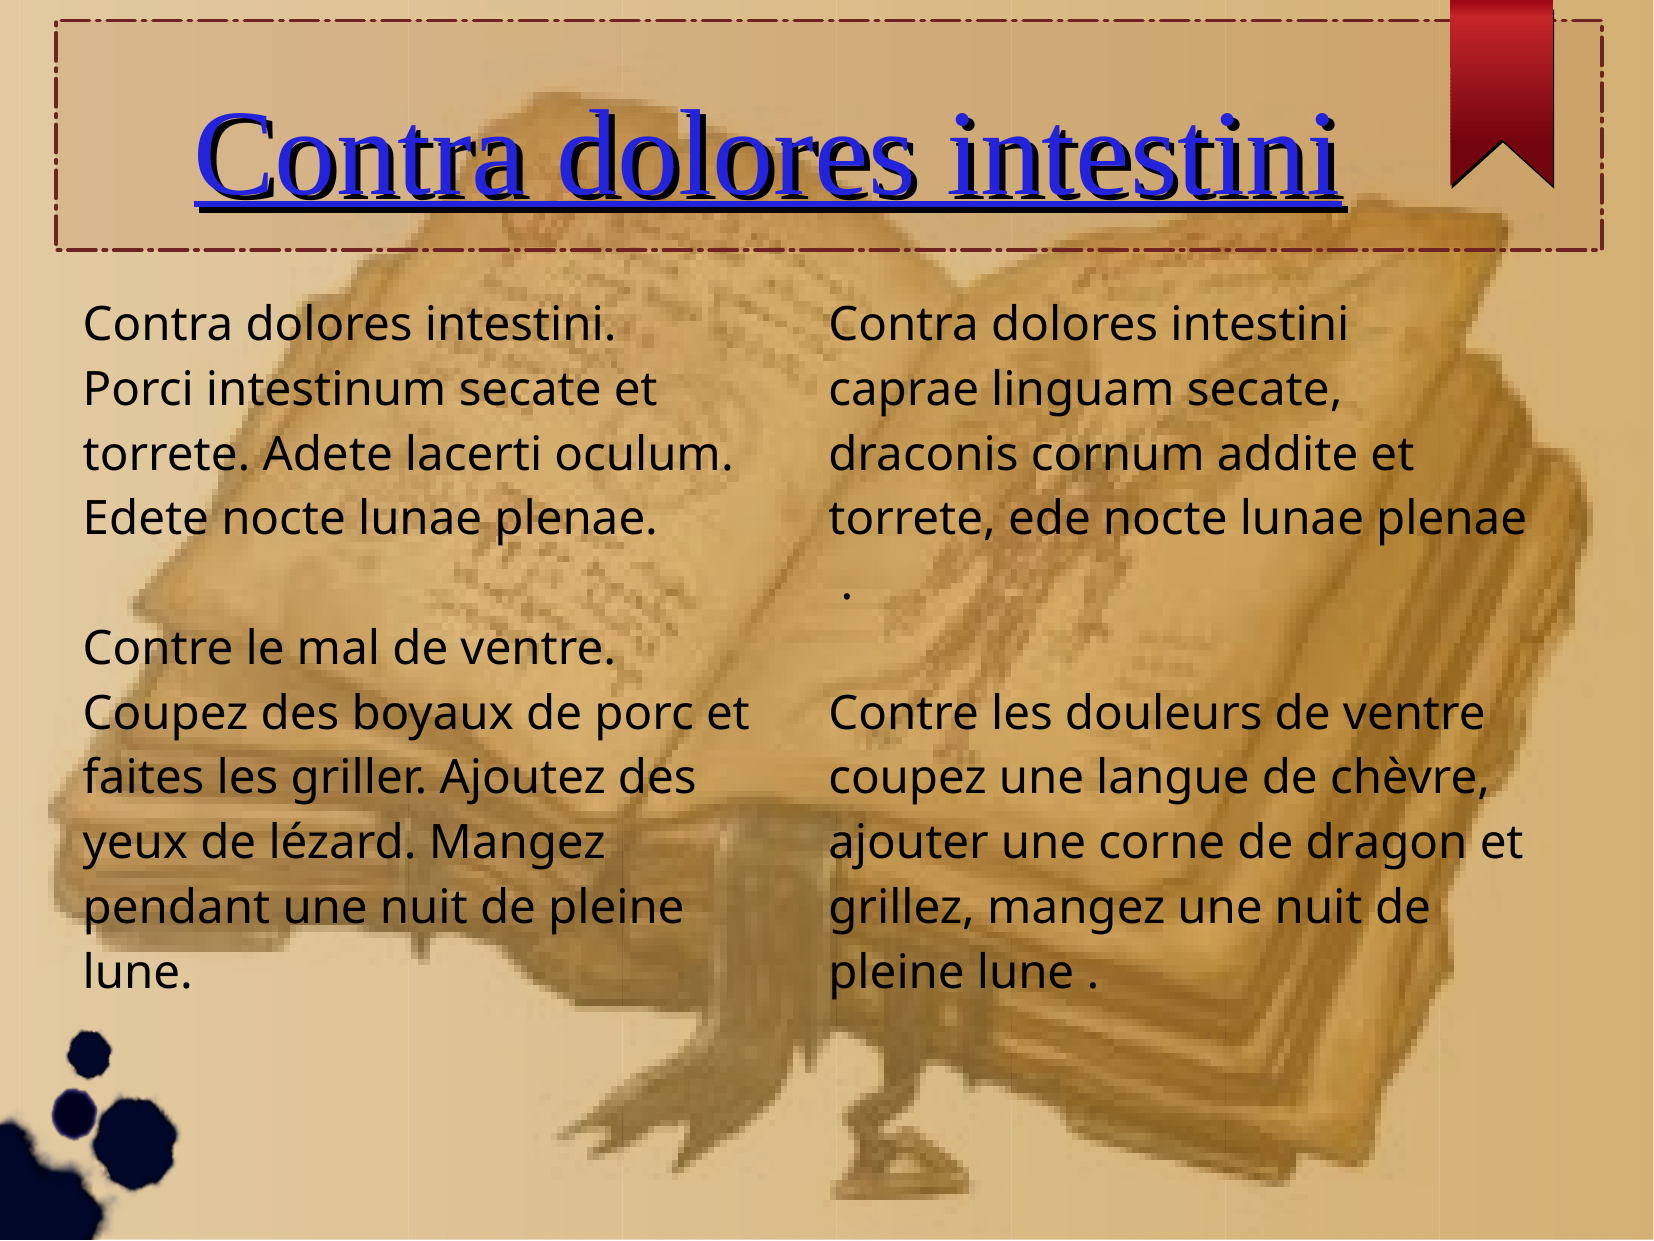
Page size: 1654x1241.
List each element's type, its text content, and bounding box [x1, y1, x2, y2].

title Contra dolores intestini [82, 49, 1453, 257]
list Contra dolores intestini caprae linguam secate, draconis cornum addite et torrete, ede nocte lunae plenae . Contre les douleurs de ventre coupez une langue de chèvre, ajouter une corne de dragon et grillez, mangez une nuit de pleine lune . [828, 290, 1539, 1010]
list Contra dolores intestini. Porci intestinum secate et torrete. Adete lacerti oculum. Edete nocte lunae plenae. Contre le mal de ventre. Coupez des boyaux de porc et faites les griller. Ajoutez des yeux de lézard. Mangez pendant une nuit de pleine lune. [82, 290, 793, 1010]
